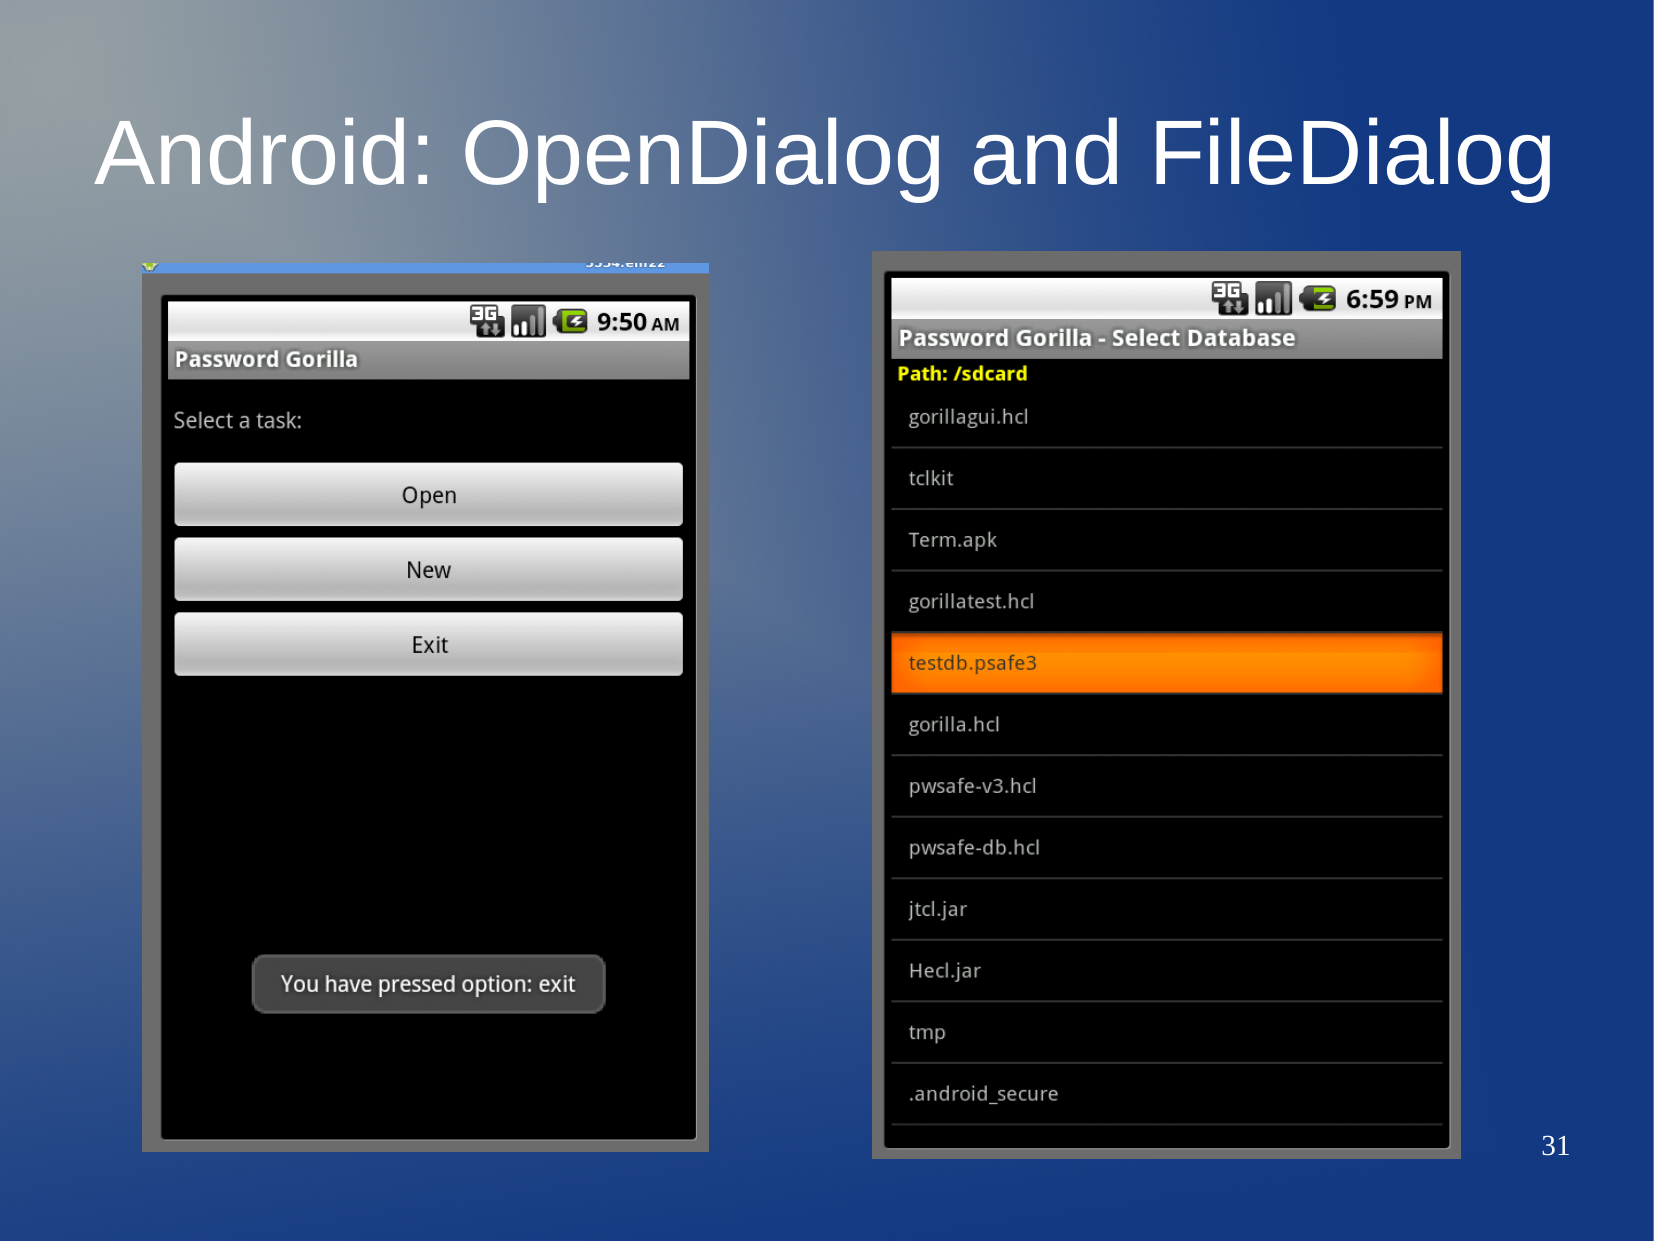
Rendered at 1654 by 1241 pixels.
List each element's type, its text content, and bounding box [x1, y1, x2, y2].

picture [0, 0, 1654, 1241]
title Android: OpenDialog and FileDialog [82, 49, 1571, 257]
